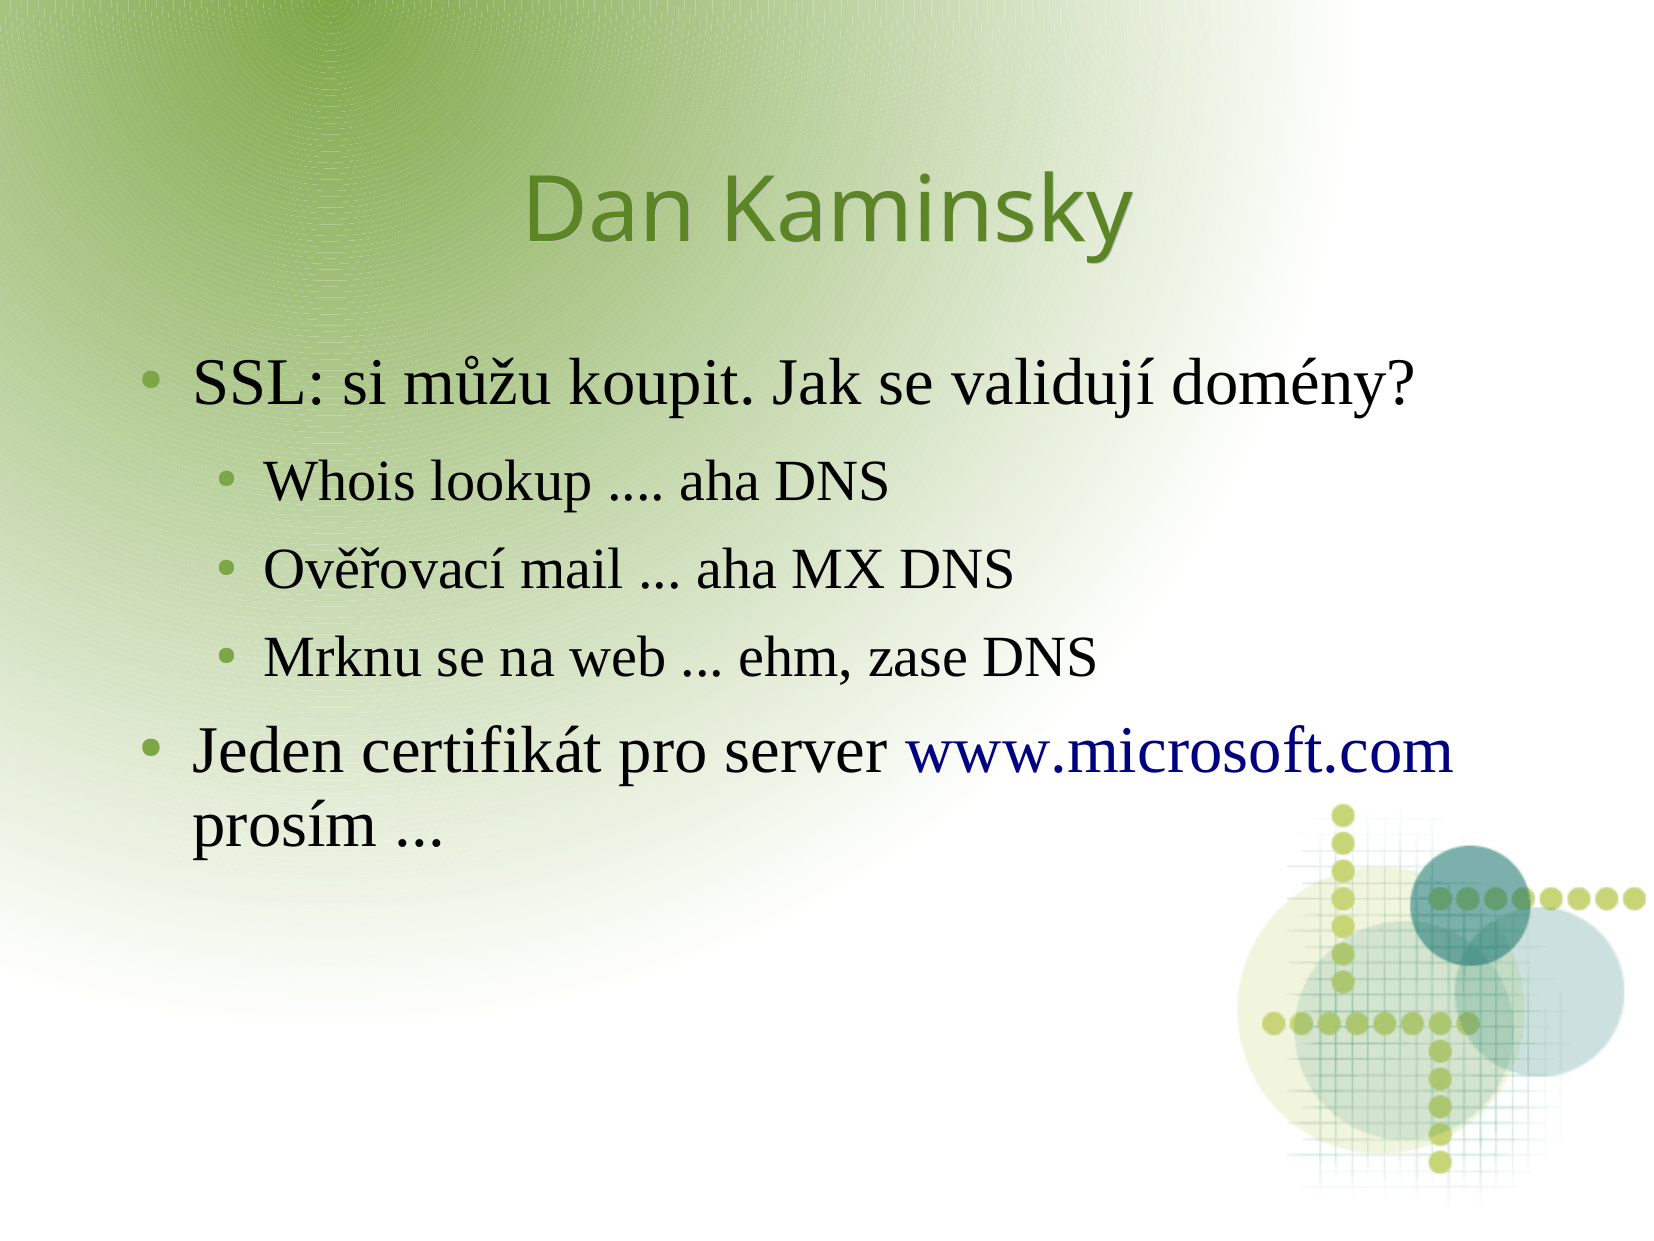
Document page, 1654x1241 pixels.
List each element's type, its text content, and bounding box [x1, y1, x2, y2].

picture [1224, 792, 1654, 1211]
title Dan Kaminsky [121, 102, 1534, 311]
list SSL: si můžu koupit. Jak se validují domény? Whois lookup .... aha DNS Ověřovací mail ... aha MX DNS Mrknu se na web ... ehm, zase DNS Jeden certifikát pro server www.microsoft.com prosím ... [121, 344, 1534, 1127]
